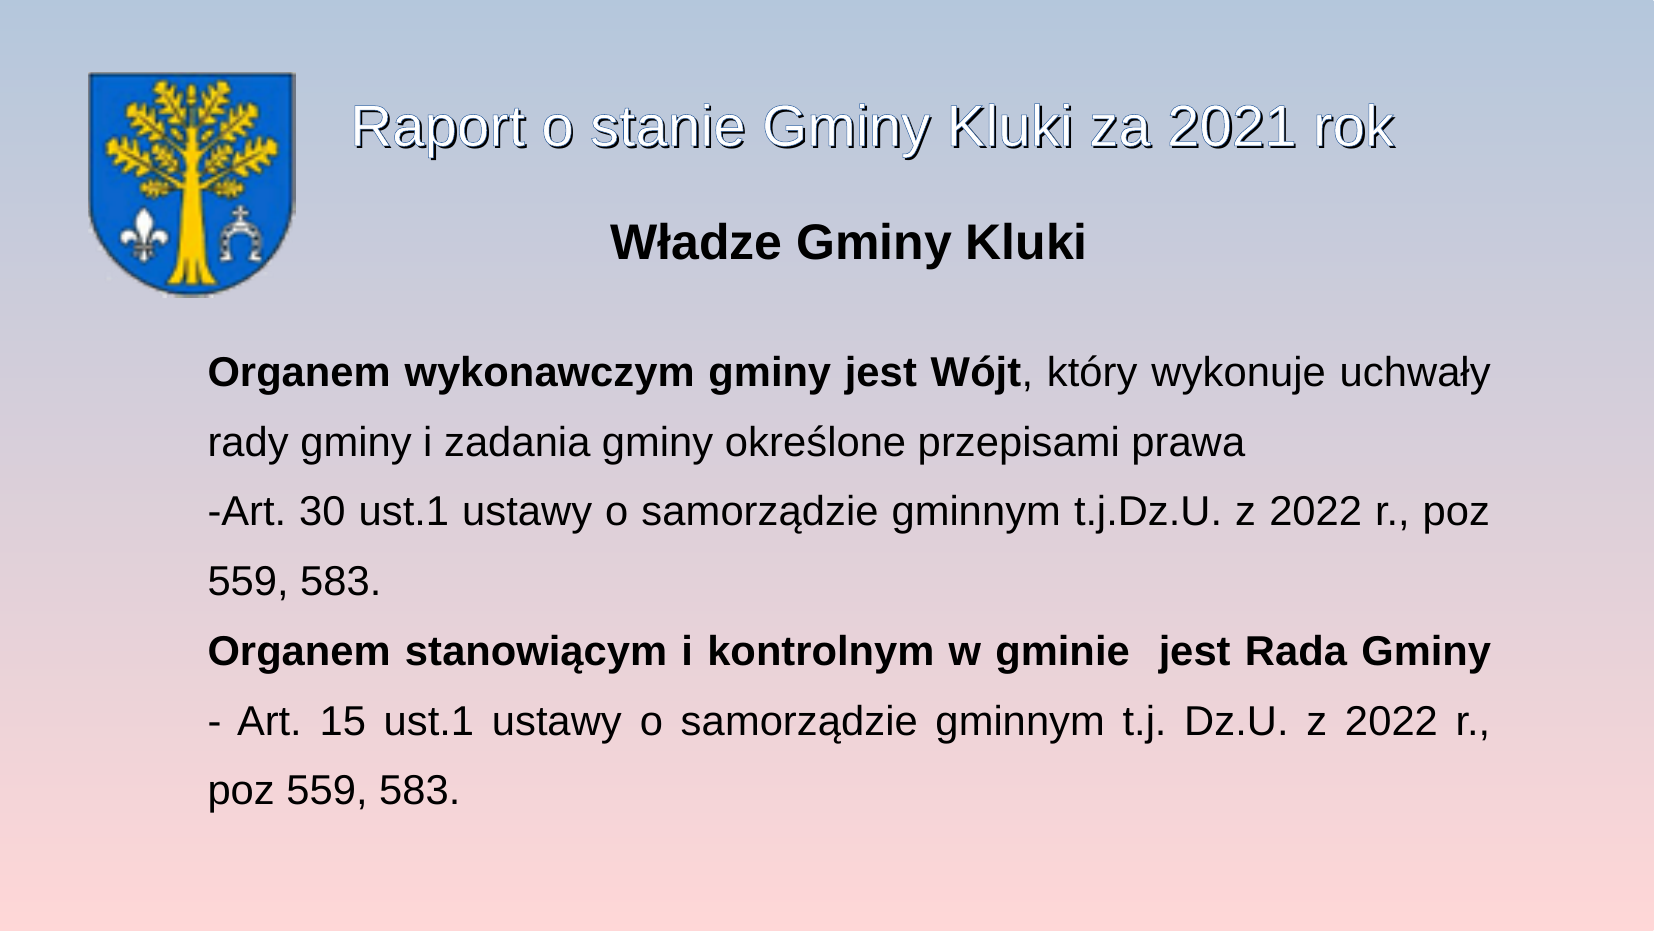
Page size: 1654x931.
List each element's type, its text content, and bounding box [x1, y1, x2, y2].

title Raport o stanie Gminy Kluki za 2021 rok [296, 73, 1654, 178]
picture [88, 72, 296, 298]
text_box Władze Gminy Kluki Organem wykonawczym gminy jest Wójt, który wykonuje uchwały rady gminy i zadania gminy określone przepisami prawa -Art. 30 ust.1 ustawy o samorządzie gminnym t.j.Dz.U. z 2022 r., poz 559, 583. Organem stanowiącym i kontrolnym w gminie jest Rada Gminy - Art. 15 ust.1 ustawy o samorządzie gminnym t.j. Dz.U. z 2022 r., poz 559, 583. [192, 206, 1506, 232]
